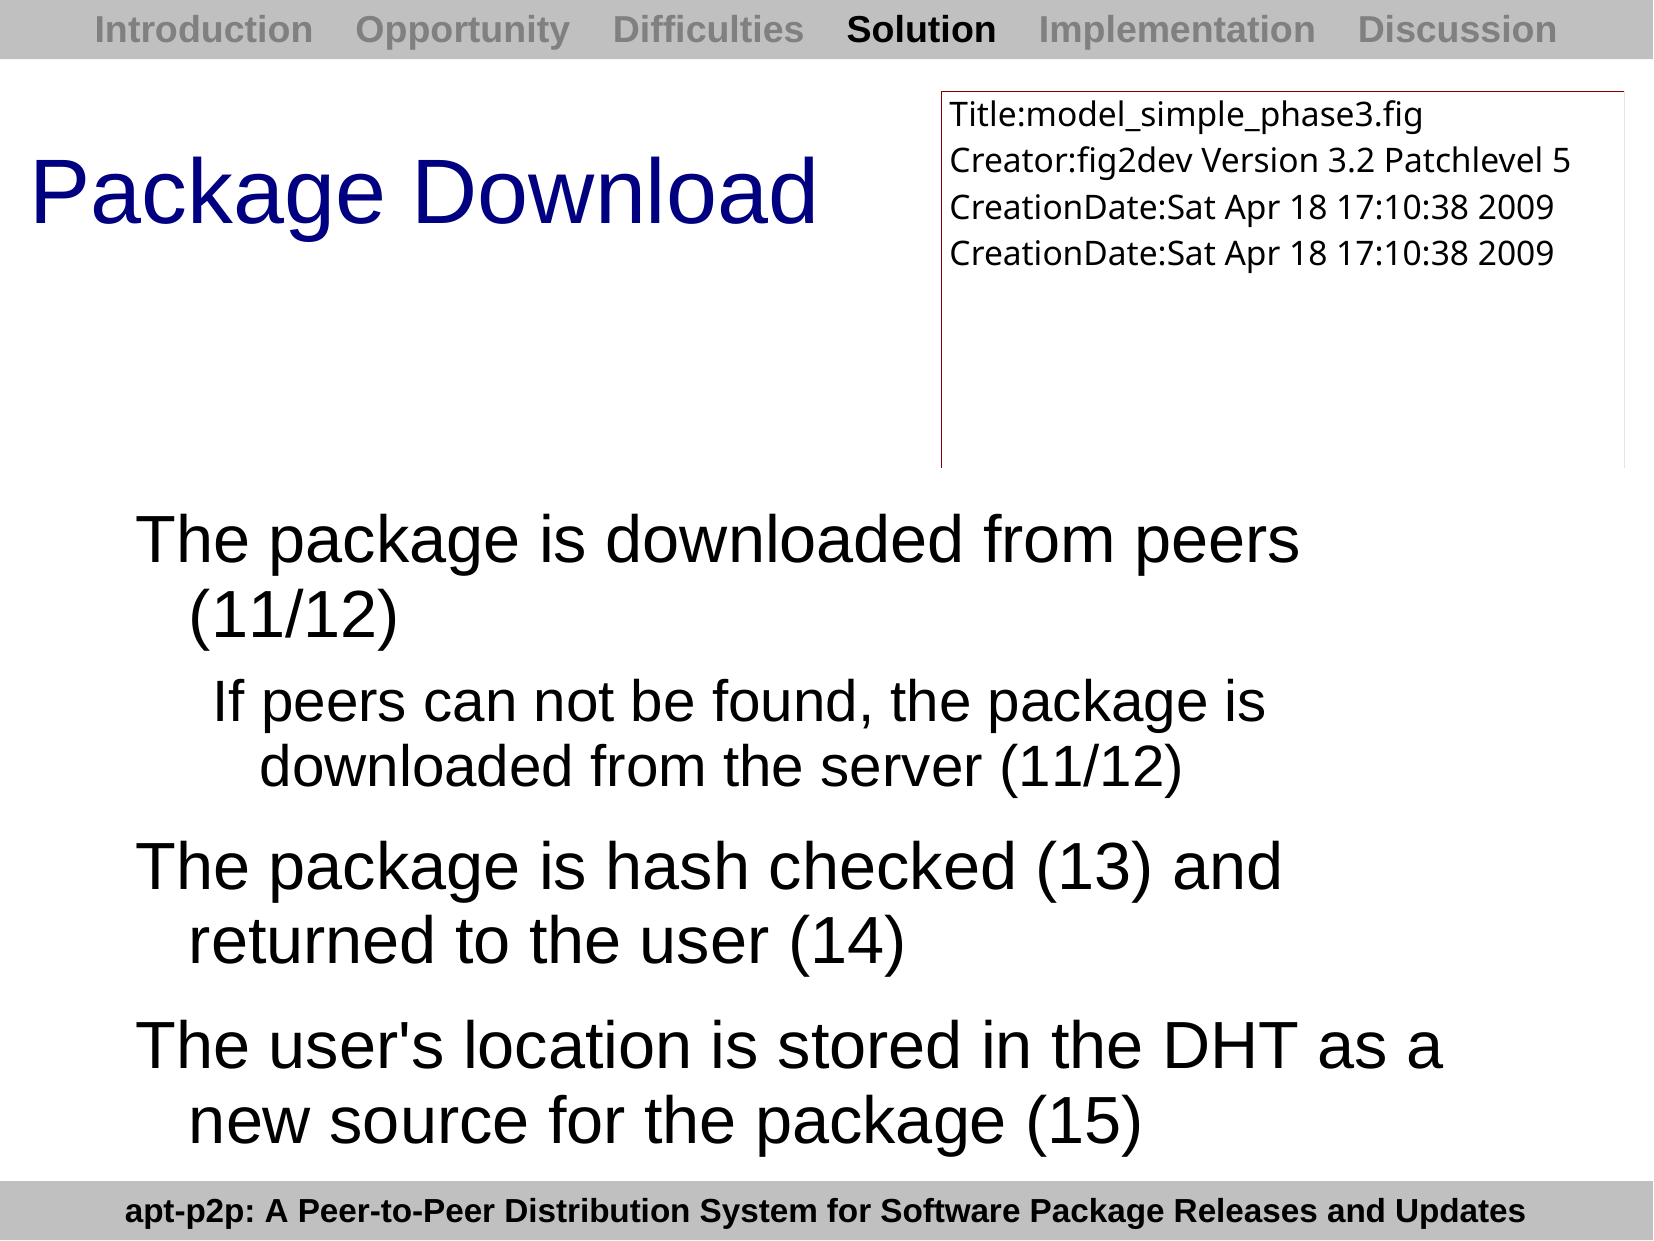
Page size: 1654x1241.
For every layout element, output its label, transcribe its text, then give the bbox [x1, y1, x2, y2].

title Package Download [29, 88, 938, 296]
list The package is downloaded from peers (11/12) If peers can not be found, the package is downloaded from the server (11/12) The package is hash checked (13) and returned to the user (14) The user's location is stored in the DHT as a new source for the package (15) [118, 501, 1530, 1241]
picture [938, 88, 1625, 468]
